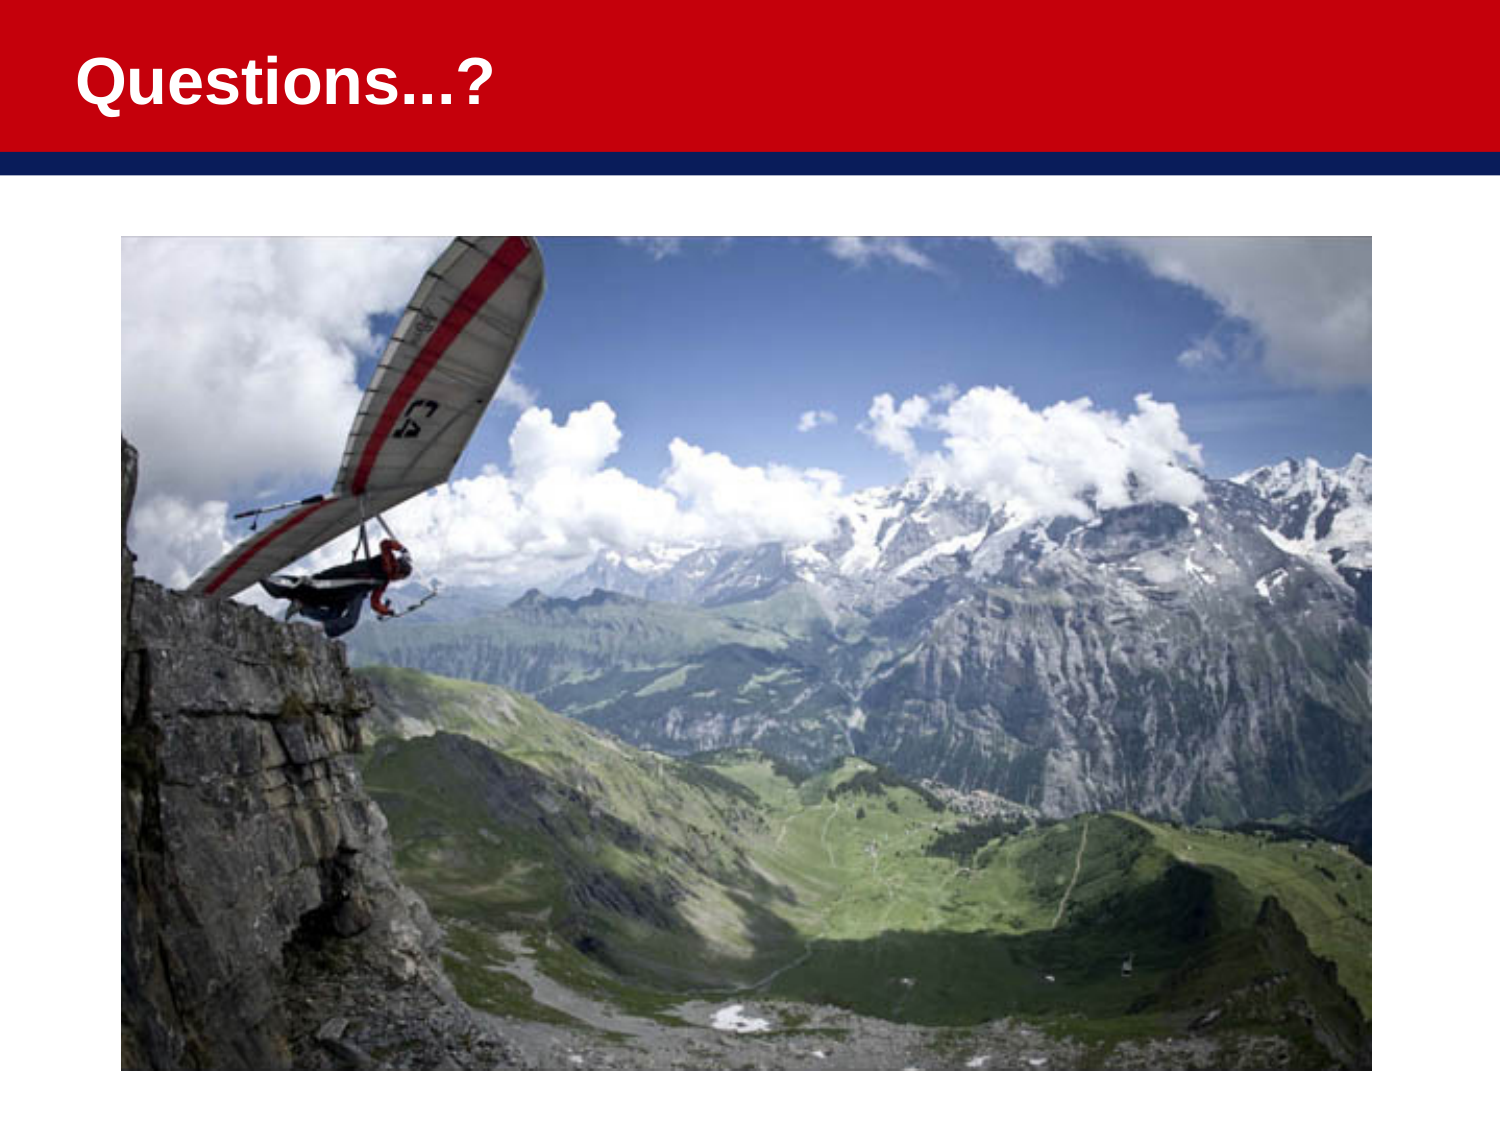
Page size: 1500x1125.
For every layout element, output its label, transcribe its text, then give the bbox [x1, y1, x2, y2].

picture [121, 236, 1372, 1071]
title Questions...? [75, 12, 1424, 150]
